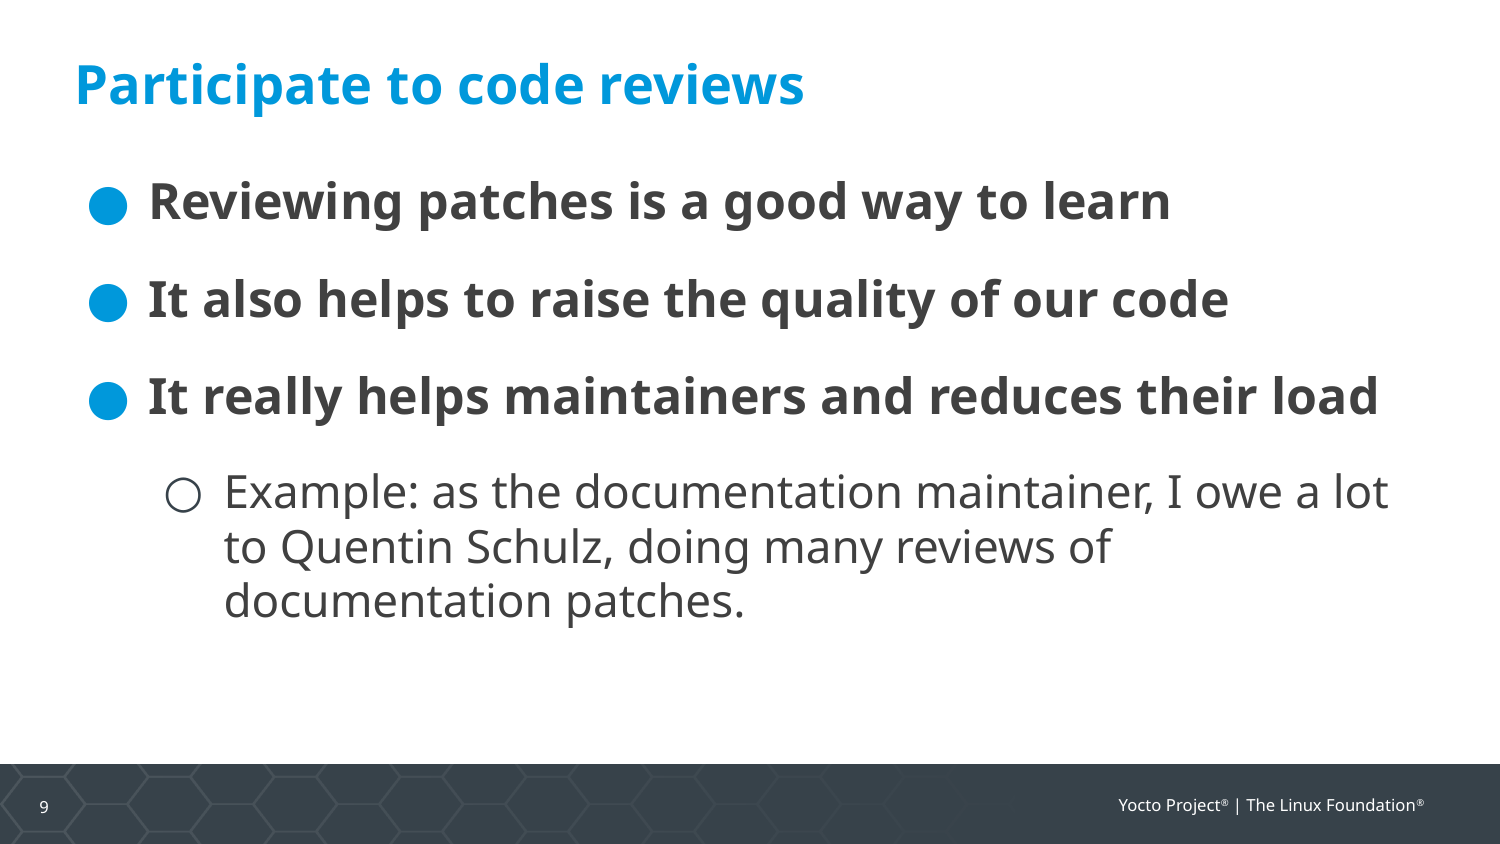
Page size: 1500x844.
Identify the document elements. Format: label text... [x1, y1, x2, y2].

list Reviewing patches is a good way to learn It also helps to raise the quality of our code It really helps maintainers and reduces their load Example: as the documentation maintainer, I owe a lot to Quentin Schulz, doing many reviews of documentation patches. [73, 169, 1443, 728]
title Participate to code reviews [74, 50, 1425, 160]
picture [0, 0, 1500, 844]
